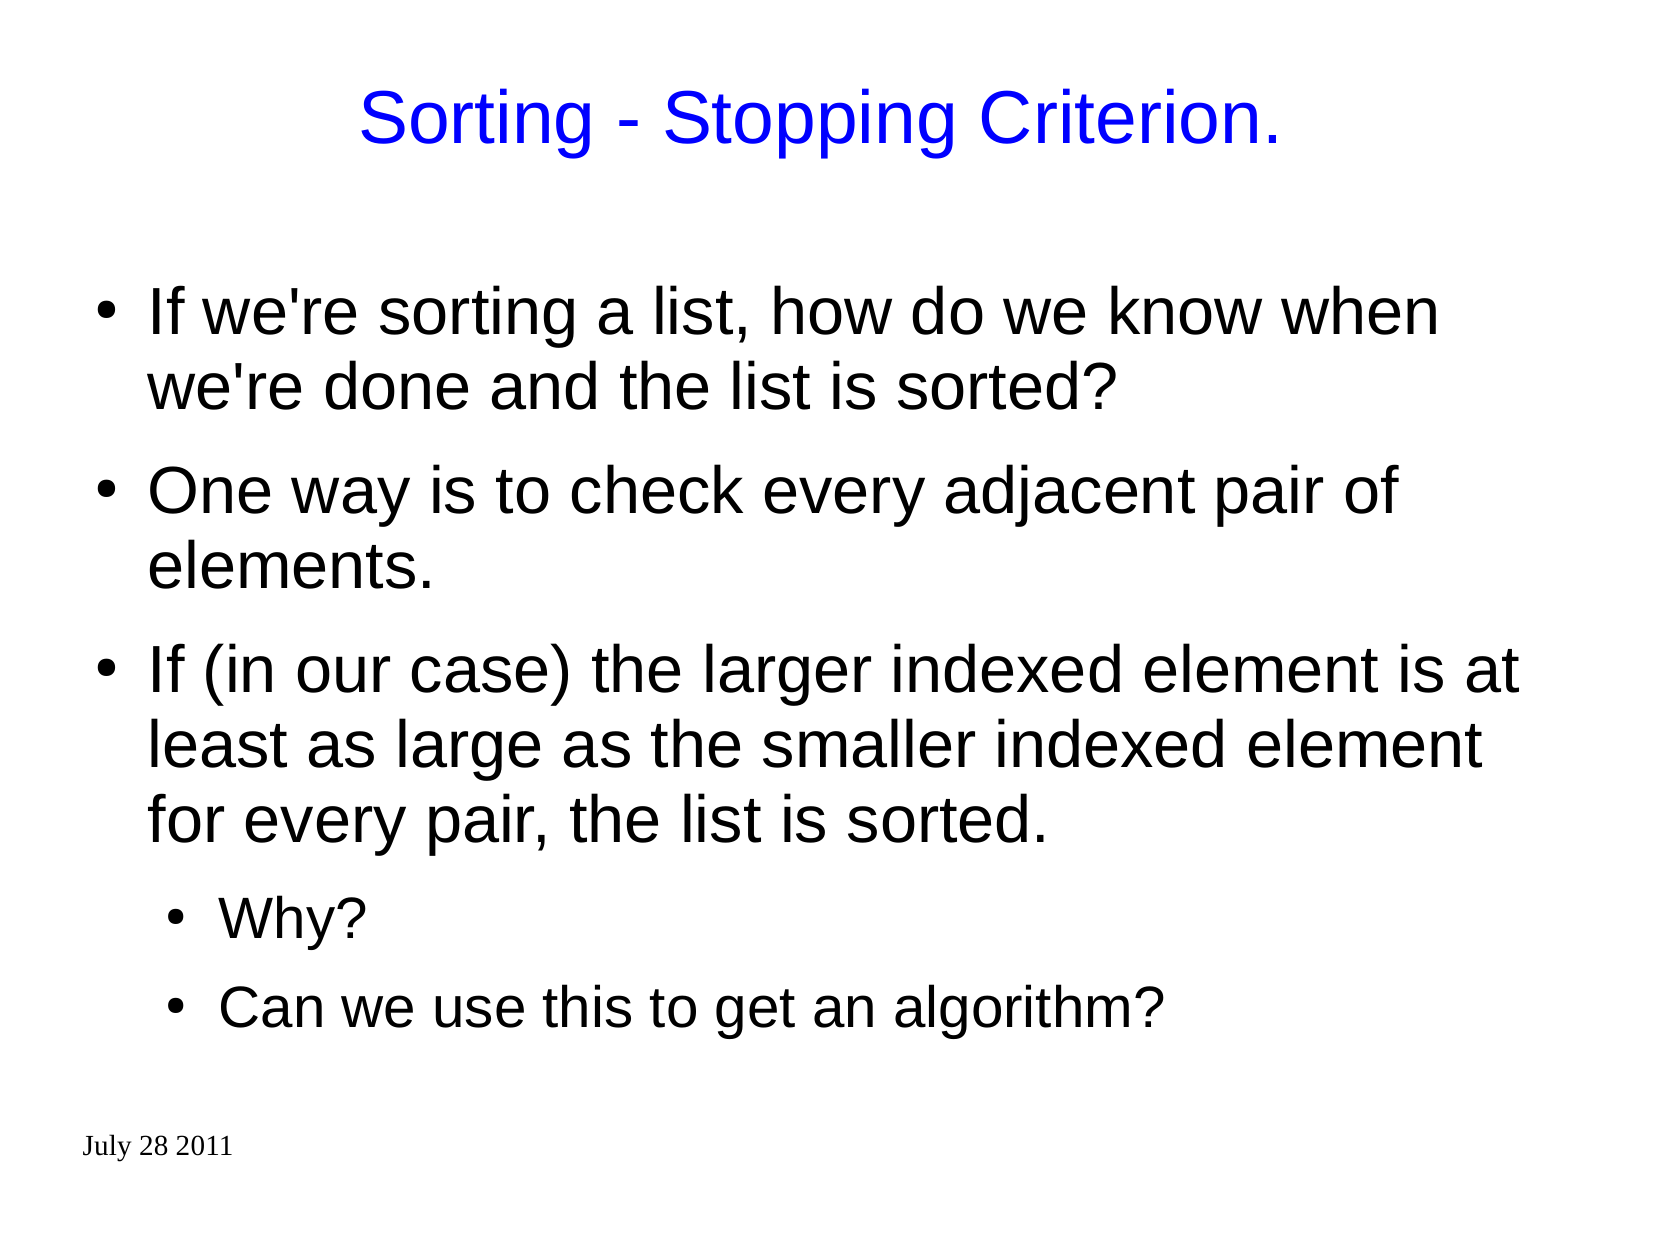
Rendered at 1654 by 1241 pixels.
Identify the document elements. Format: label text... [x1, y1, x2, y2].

title Sorting - Stopping Criterion. [76, 58, 1565, 178]
list If we're sorting a list, how do we know when we're done and the list is sorted? One way is to check every adjacent pair of elements. If (in our case) the larger indexed element is at least as large as the smaller indexed element for every pair, the list is sorted. Why? Can we use this to get an algorithm? [76, 274, 1565, 1093]
